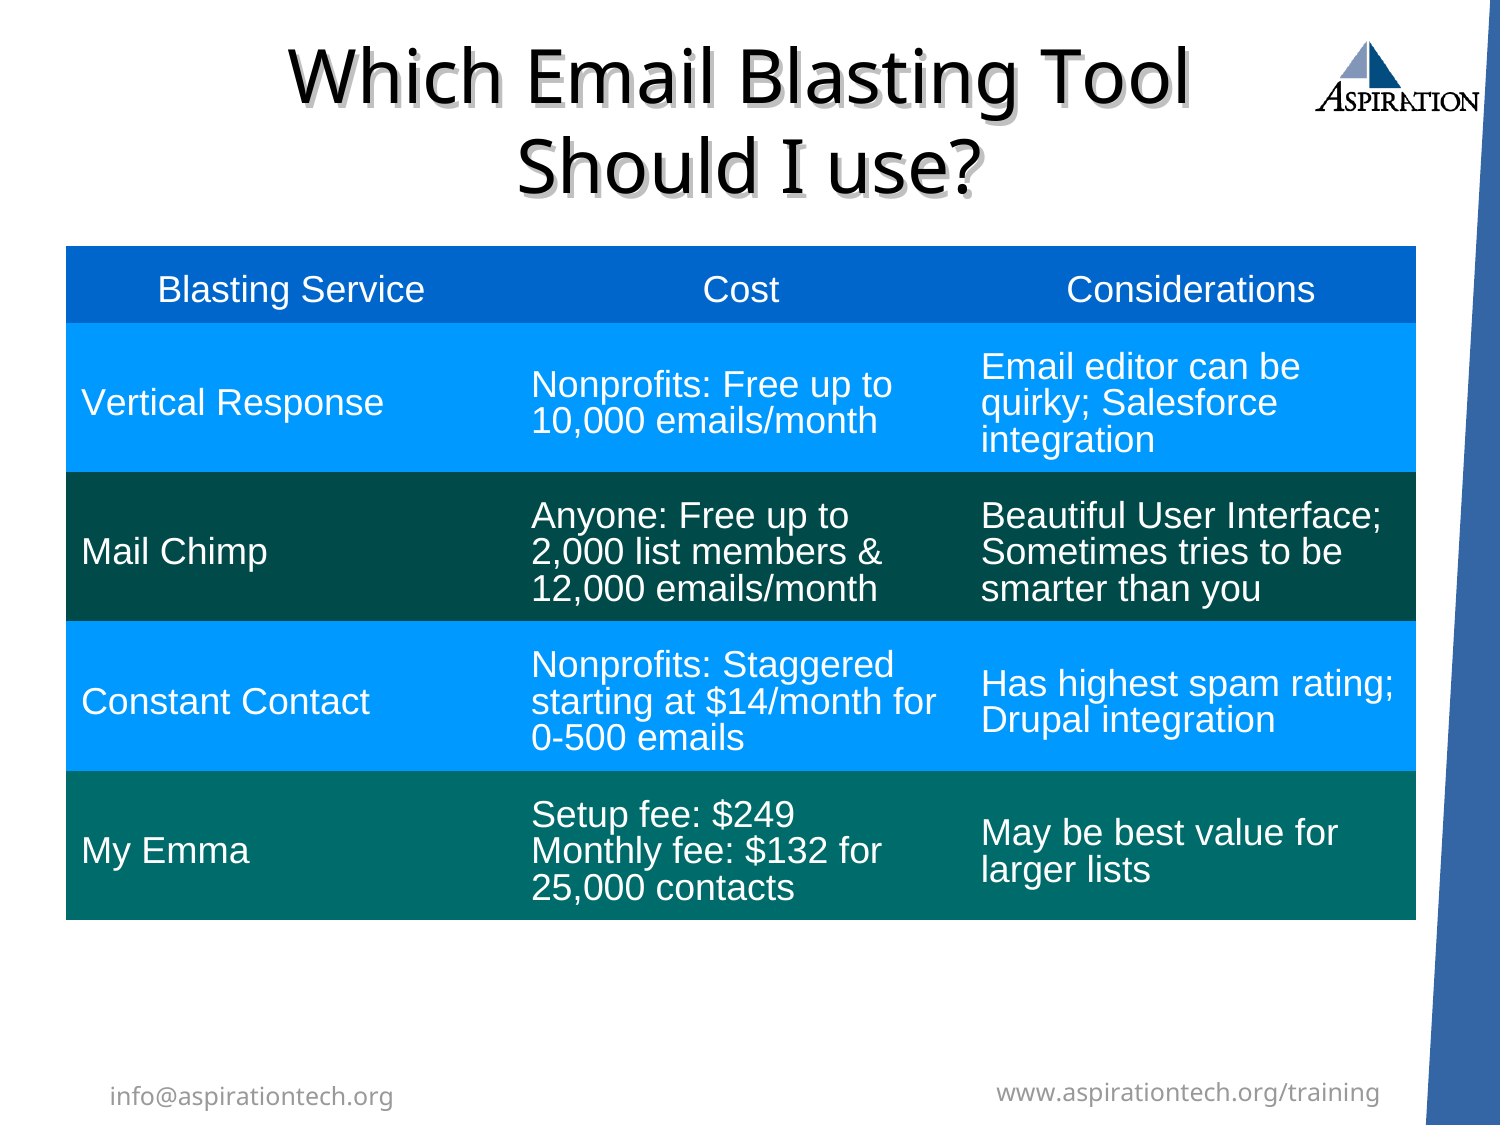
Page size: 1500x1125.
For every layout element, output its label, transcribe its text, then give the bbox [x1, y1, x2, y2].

table_cell Constant Contact [66, 621, 516, 771]
table_cell Setup fee: $249 Monthly fee: $132 for 25,000 contacts [516, 771, 966, 920]
table_cell Mail Chimp [66, 472, 516, 621]
table_cell Vertical Response [66, 323, 516, 472]
title Which Email Blasting Tool Should I use? [49, 25, 1450, 213]
table_cell Nonprofits: Staggered starting at $14/month for 0-500 emails [516, 621, 966, 771]
table_cell May be best value for larger lists [966, 771, 1416, 920]
table_cell Email editor can be quirky; Salesforce integration [966, 323, 1416, 472]
table_cell Has highest spam rating; Drupal integration [966, 621, 1416, 771]
picture [1450, 41, 1480, 120]
table_cell Nonprofits: Free up to 10,000 emails/month [516, 323, 966, 472]
table_cell My Emma [66, 771, 516, 920]
table_header Cost [516, 246, 966, 323]
table_header Blasting Service [66, 246, 516, 323]
table_cell Anyone: Free up to 2,000 list members & 12,000 emails/month [516, 472, 966, 621]
table_cell Beautiful User Interface; Sometimes tries to be smarter than you [966, 472, 1416, 621]
table_header Considerations [966, 246, 1416, 323]
